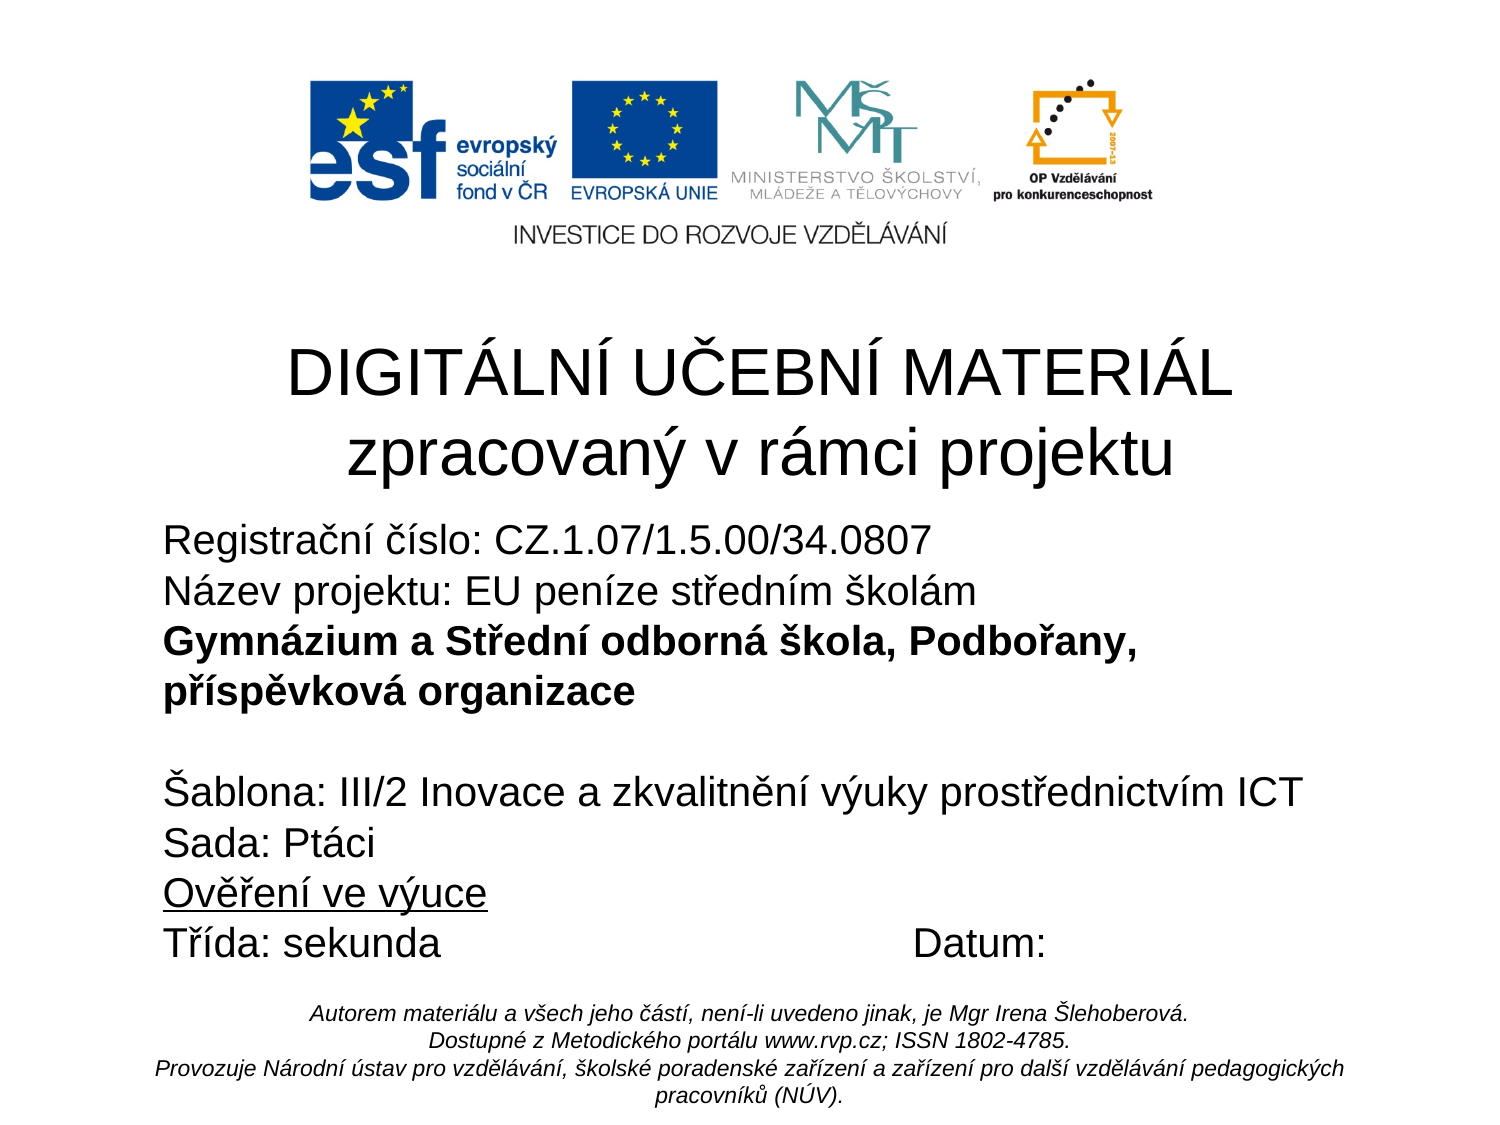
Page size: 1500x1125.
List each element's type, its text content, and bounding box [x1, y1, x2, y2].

picture [265, 42, 1210, 274]
text_box Registrační číslo: CZ.1.07/1.5.00/34.0807 Název projektu: EU peníze středním školám Gymnázium a Střední odborná škola, Podbořany, příspěvková organizace Šablona: III/2 Inovace a zkvalitnění výuky prostřednictvím ICT Sada: Ptáci Ověření ve výuce Třída: sekunda Datum: [147, 515, 1376, 990]
title DIGITÁLNÍ UČEBNÍ MATERIÁL zpracovaný v rámci projektu [123, 321, 1399, 497]
text_box Autorem materiálu a všech jeho částí, není-li uvedeno jinak, je Mgr Irena Šlehoberová. Dostupné z Metodického portálu www.rvp.cz; ISSN 1802-4785. Provozuje Národní ústav pro vzdělávání, školské poradenské zařízení a zařízení pro další vzdělávání pedagogických pracovníků (NÚV). [88, 990, 1412, 1117]
